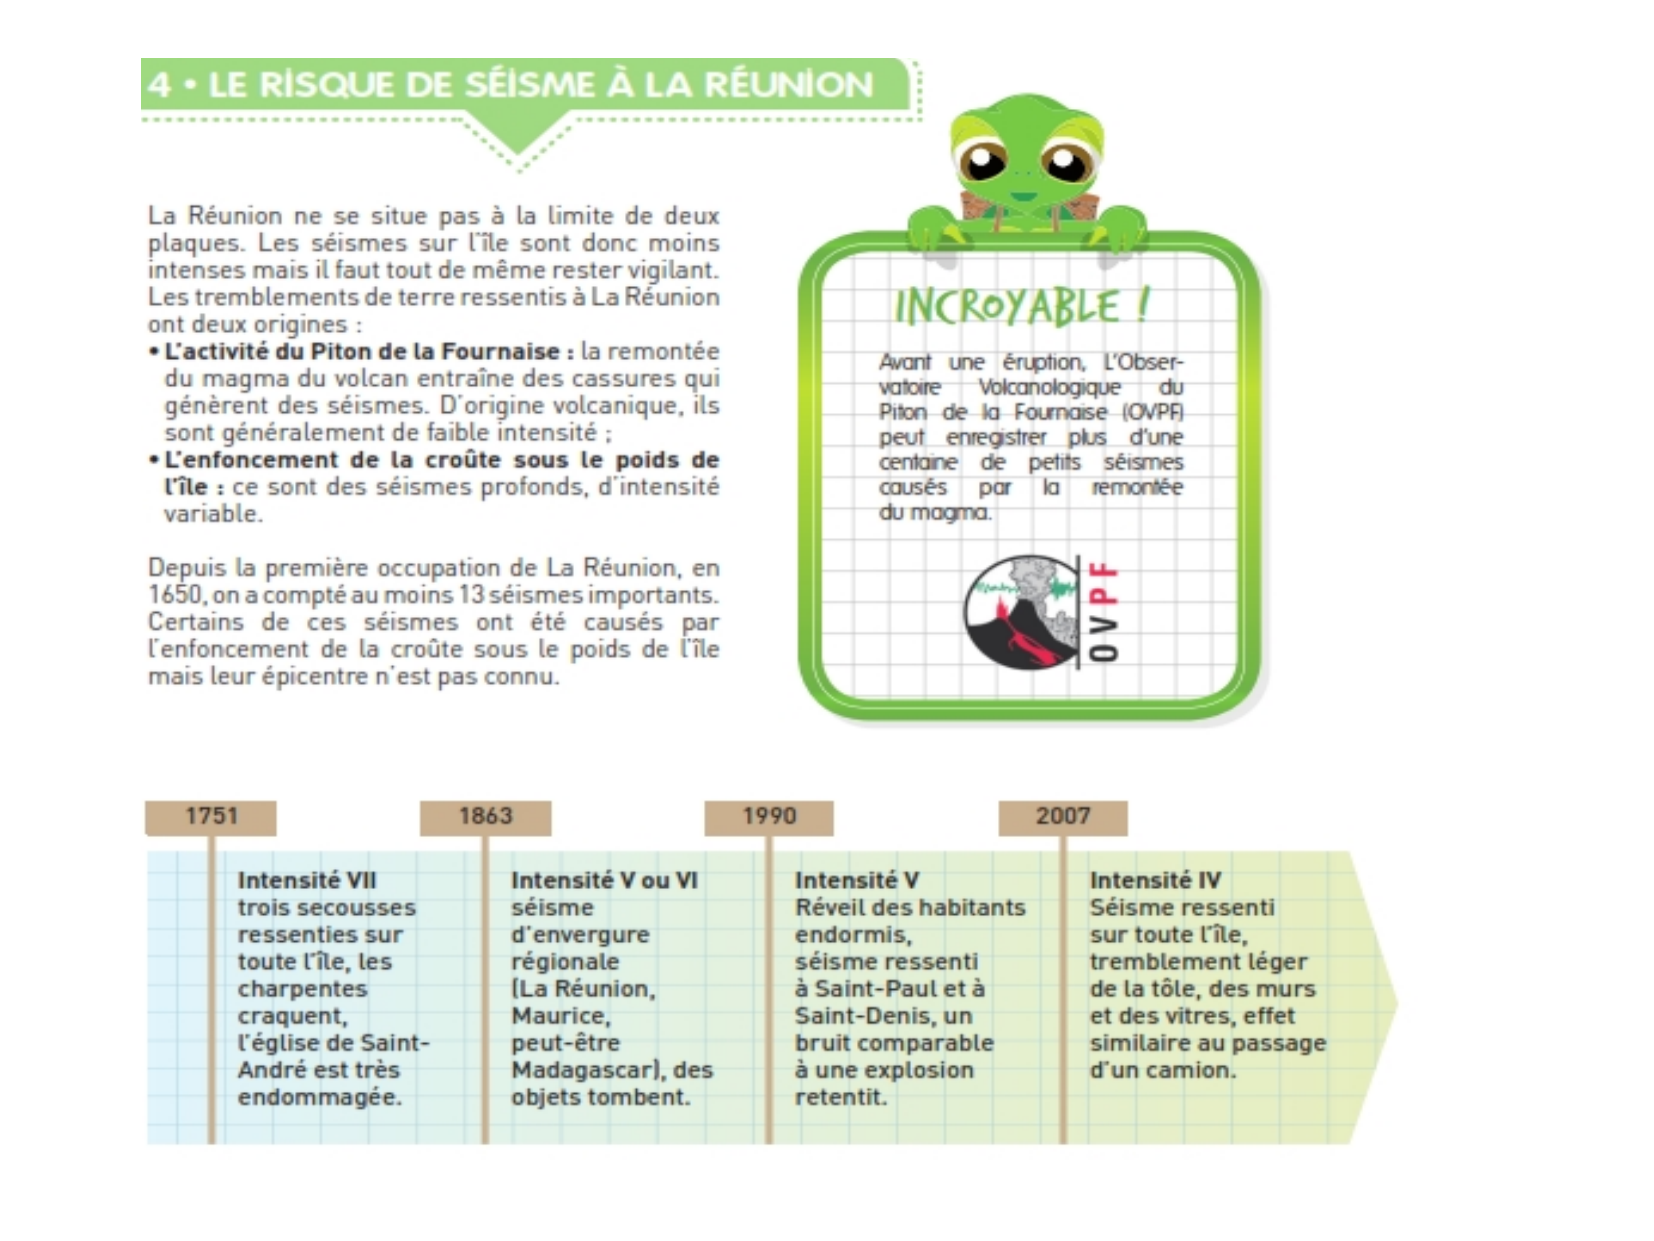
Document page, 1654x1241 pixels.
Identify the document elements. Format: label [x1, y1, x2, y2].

picture [141, 58, 1418, 1193]
